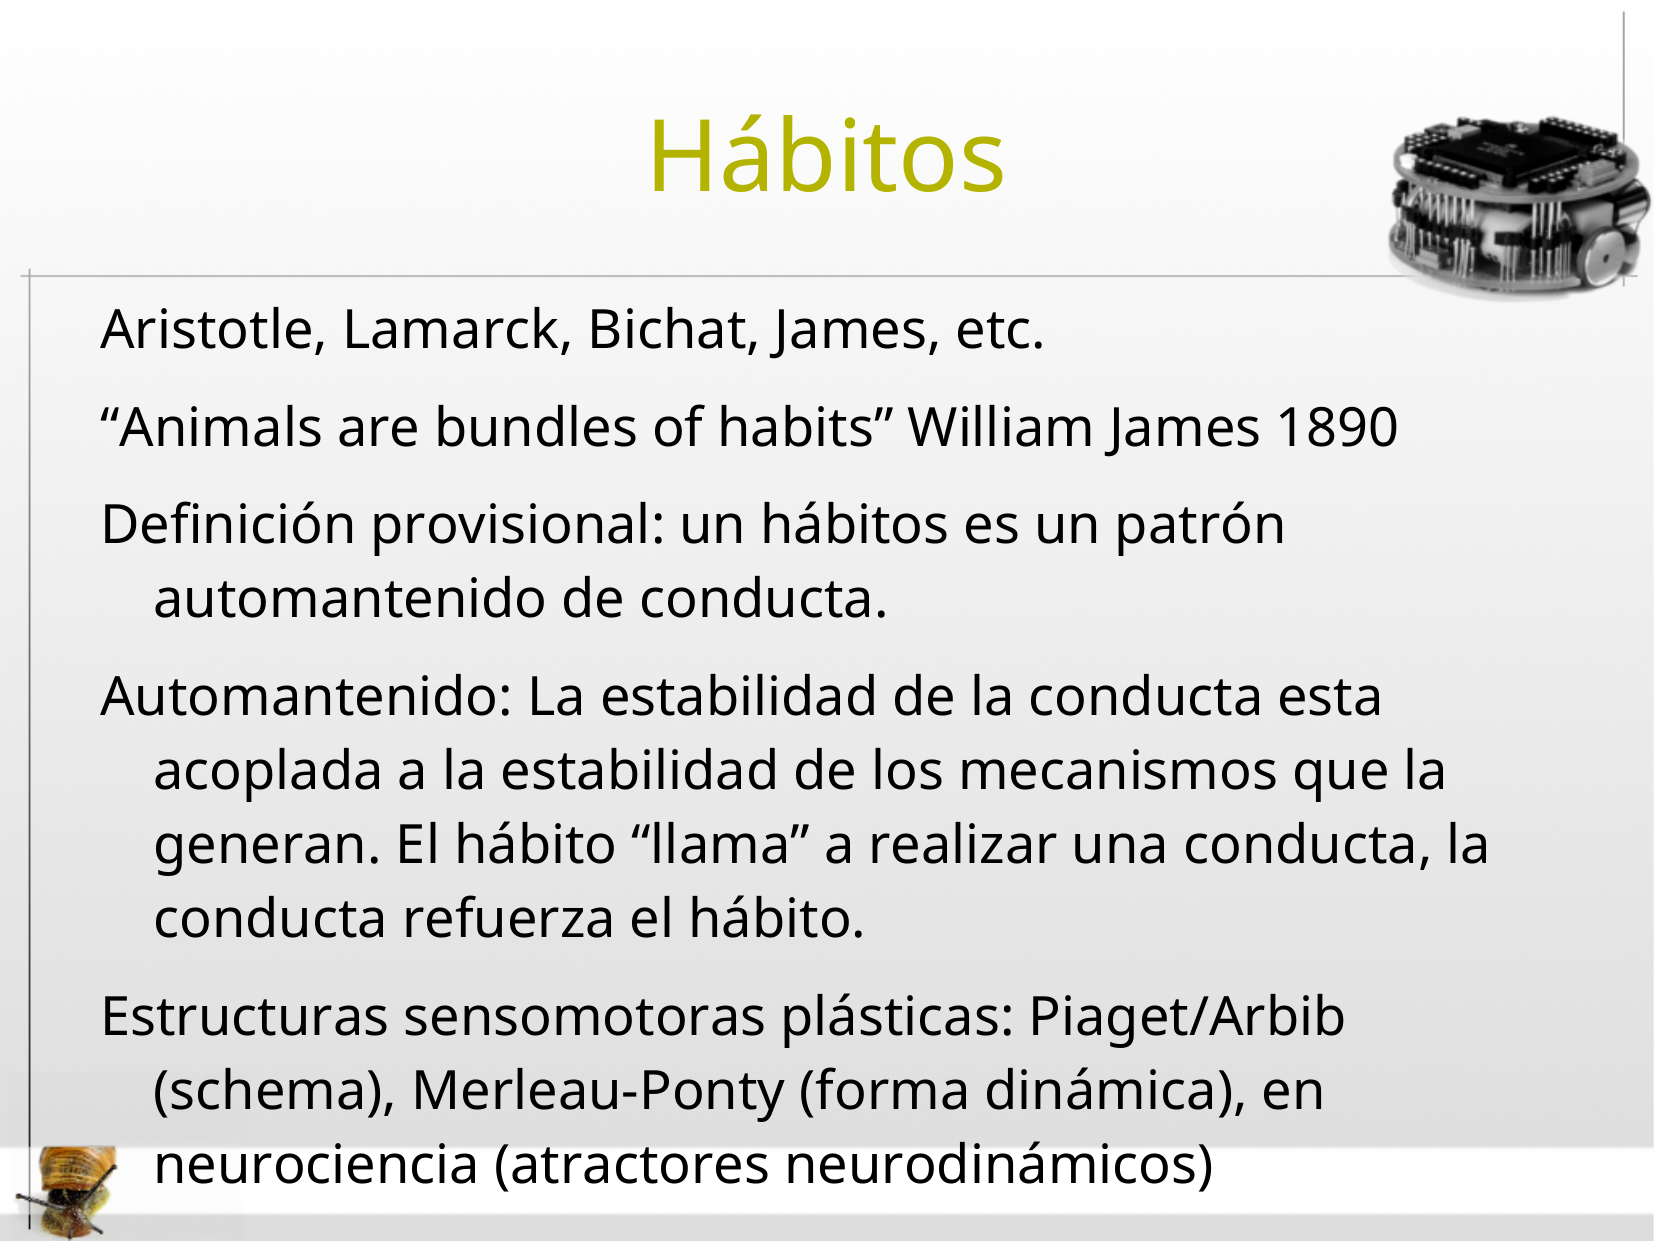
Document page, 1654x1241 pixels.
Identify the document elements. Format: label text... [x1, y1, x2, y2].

picture [0, 0, 1654, 1241]
list Aristotle, Lamarck, Bichat, James, etc. “Animals are bundles of habits” William James 1890 Definición provisional: un hábitos es un patrón automantenido de conducta. Automantenido: La estabilidad de la conducta esta acoplada a la estabilidad de los mecanismos que la generan. El hábito “llama” a realizar una conducta, la conducta refuerza el hábito. Estructuras sensomotoras plásticas: Piaget/Arbib (schema), Merleau-Ponty (forma dinámica), en neurociencia (atractores neurodinámicos) [82, 290, 1571, 1104]
title Hábitos [82, 56, 1571, 250]
